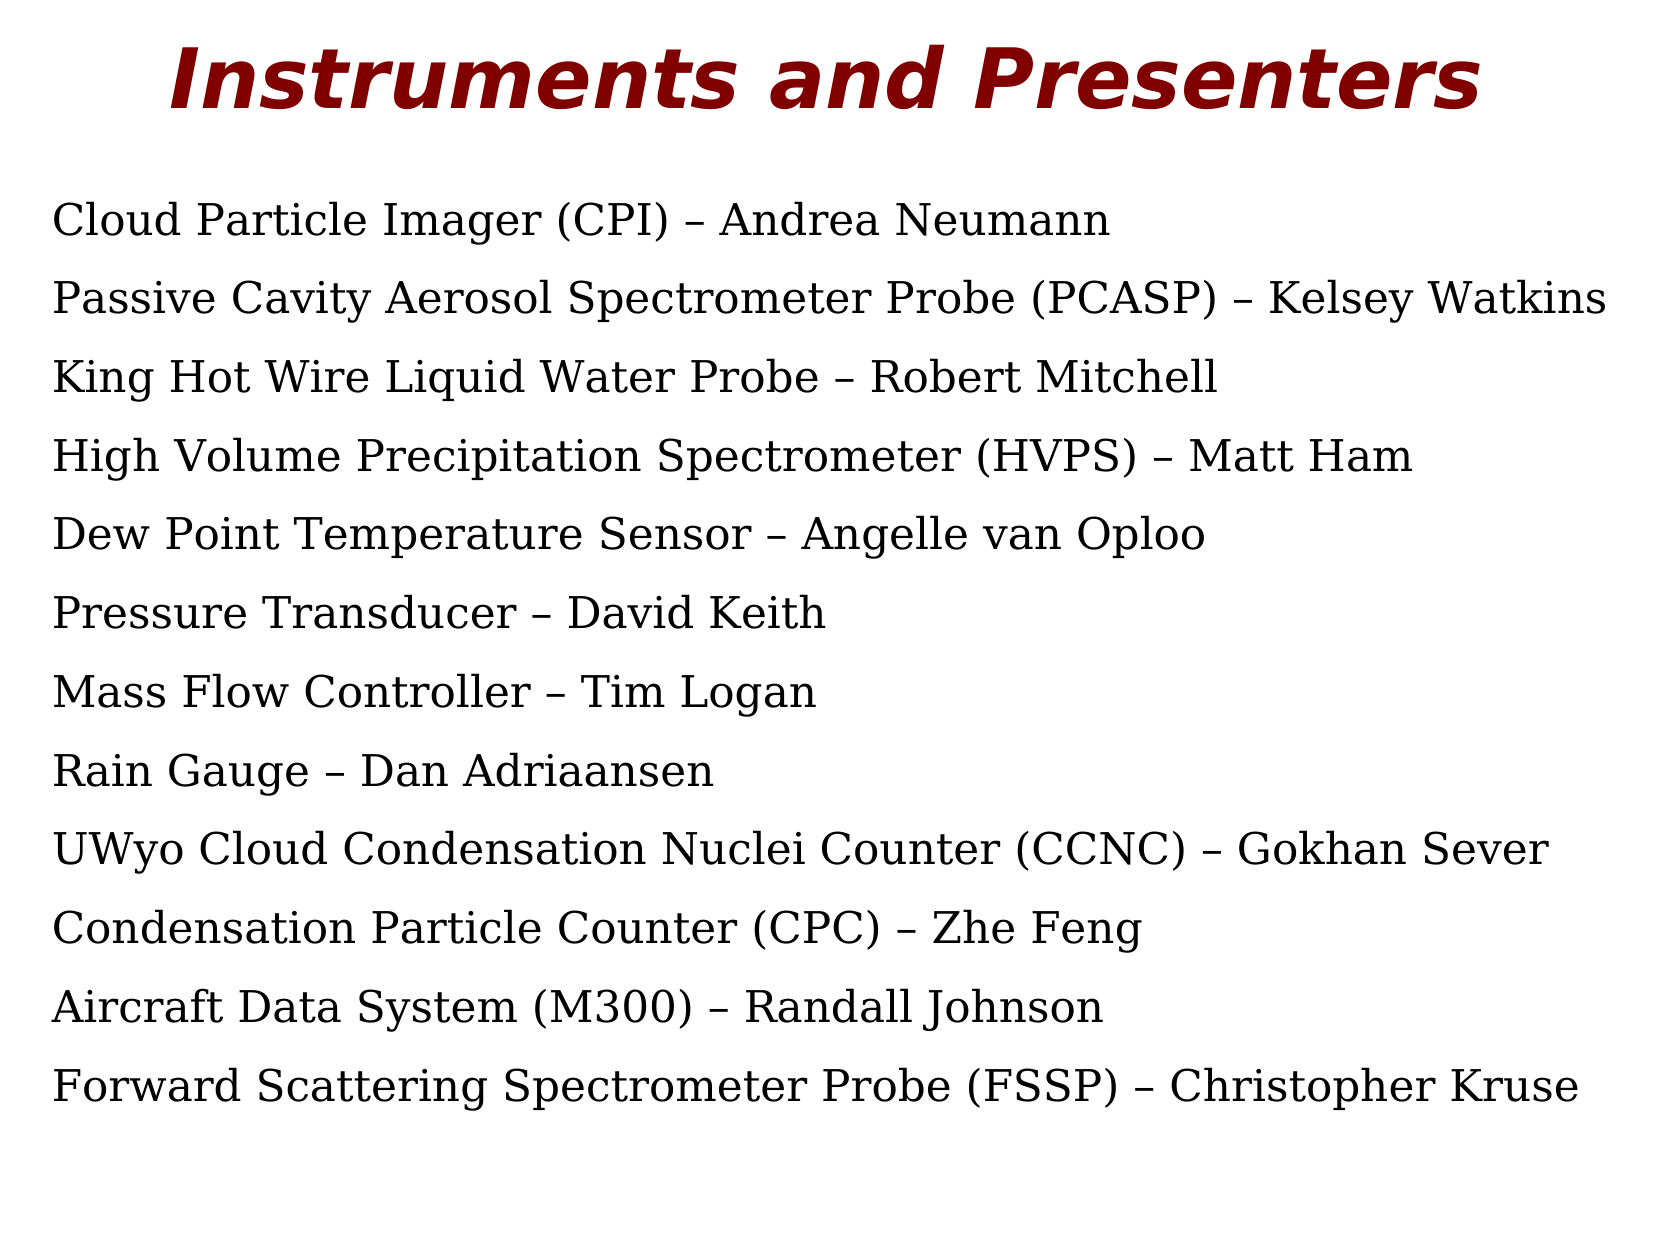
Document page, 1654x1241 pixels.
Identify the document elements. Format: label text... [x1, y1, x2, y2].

text_box Cloud Particle Imager (CPI) – Andrea Neumann Passive Cavity Aerosol Spectrometer Probe (PCASP) – Kelsey Watkins King Hot Wire Liquid Water Probe – Robert Mitchell High Volume Precipitation Spectrometer (HVPS) – Matt Ham Dew Point Temperature Sensor – Angelle van Oploo Pressure Transducer – David Keith Mass Flow Controller – Tim Logan Rain Gauge – Dan Adriaansen UWyo Cloud Condensation Nuclei Counter (CCNC) – Gokhan Sever Condensation Particle Counter (CPC) – Zhe Feng Aircraft Data System (M300) – Randall Johnson Forward Scattering Spectrometer Probe (FSSP) – Christopher Kruse [51, 157, 1629, 1118]
text_box Instruments and Presenters [0, 20, 1654, 146]
